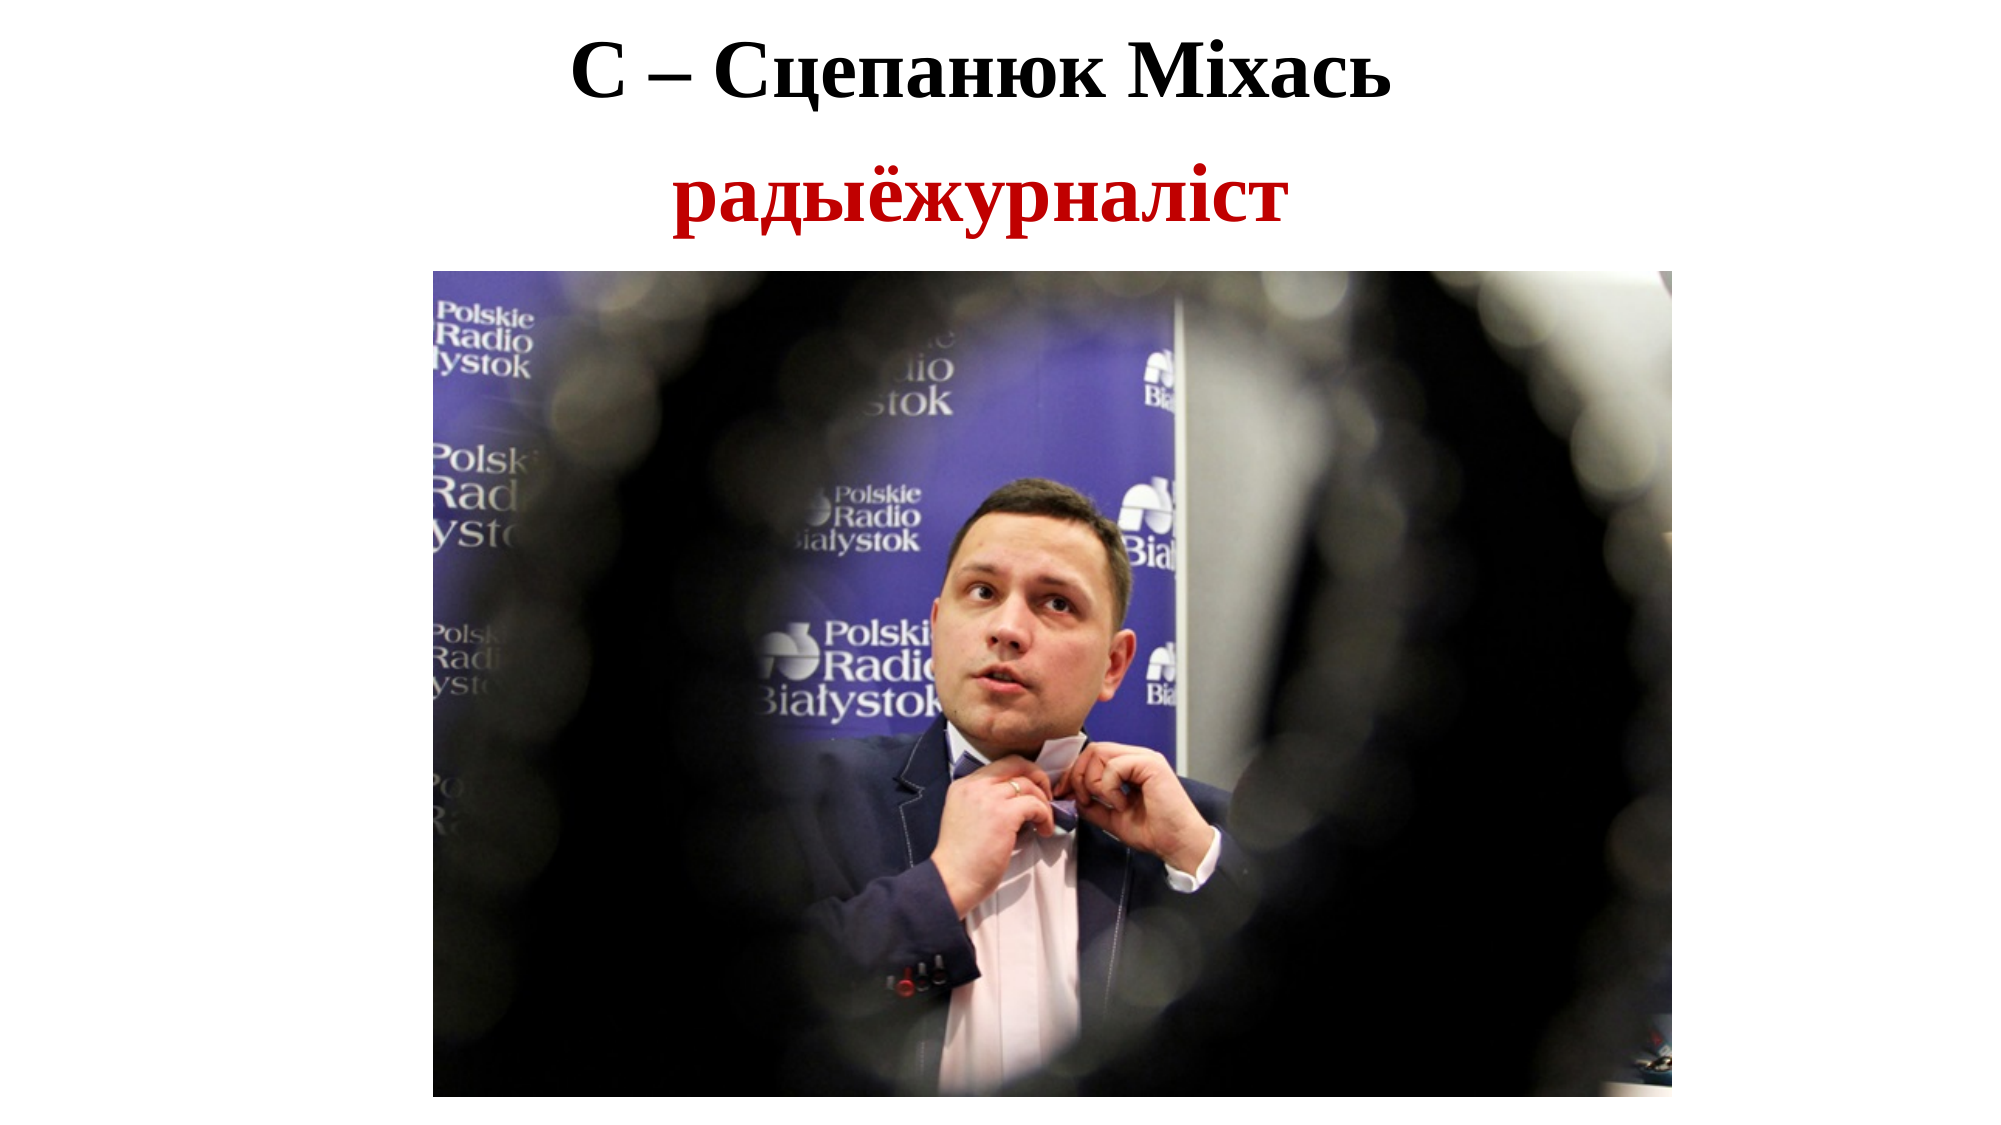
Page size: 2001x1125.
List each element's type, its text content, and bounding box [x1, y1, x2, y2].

text_box С – Сцепанюк Міхась радыёжурналіст [554, 0, 1408, 246]
picture [433, 271, 1672, 1097]
